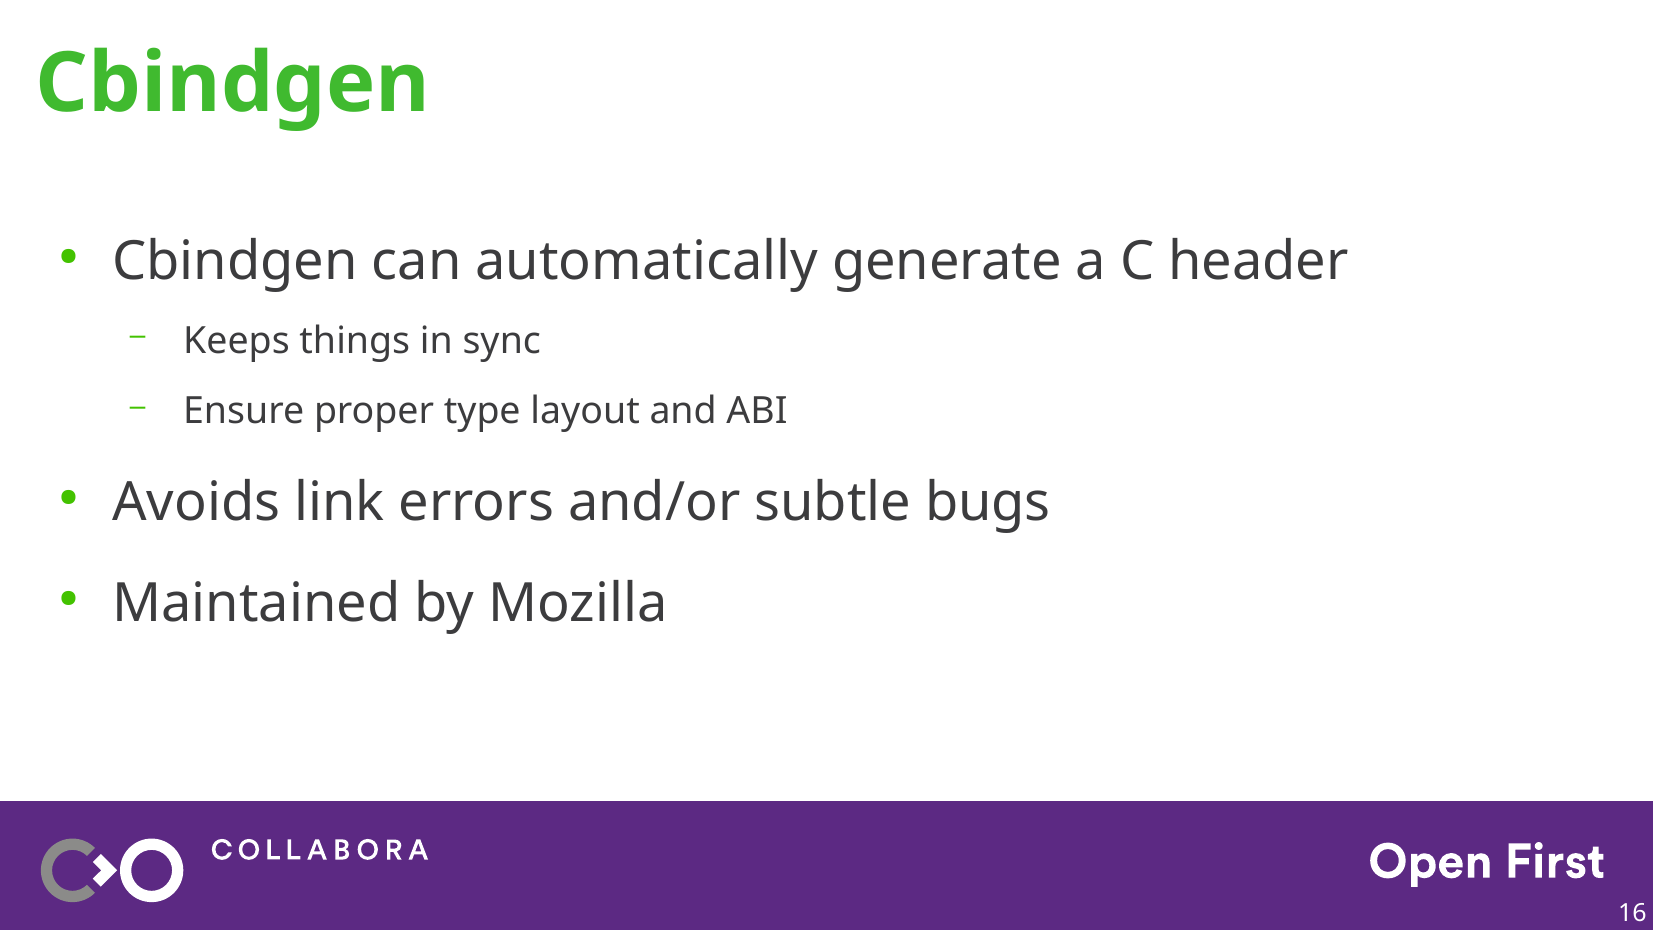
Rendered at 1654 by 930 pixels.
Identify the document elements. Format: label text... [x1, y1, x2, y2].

title Cbindgen [35, 28, 1608, 192]
list Cbindgen can automatically generate a C header Keeps things in sync Ensure proper type layout and ABI Avoids link errors and/or subtle bugs Maintained by Mozilla [41, 160, 1613, 804]
